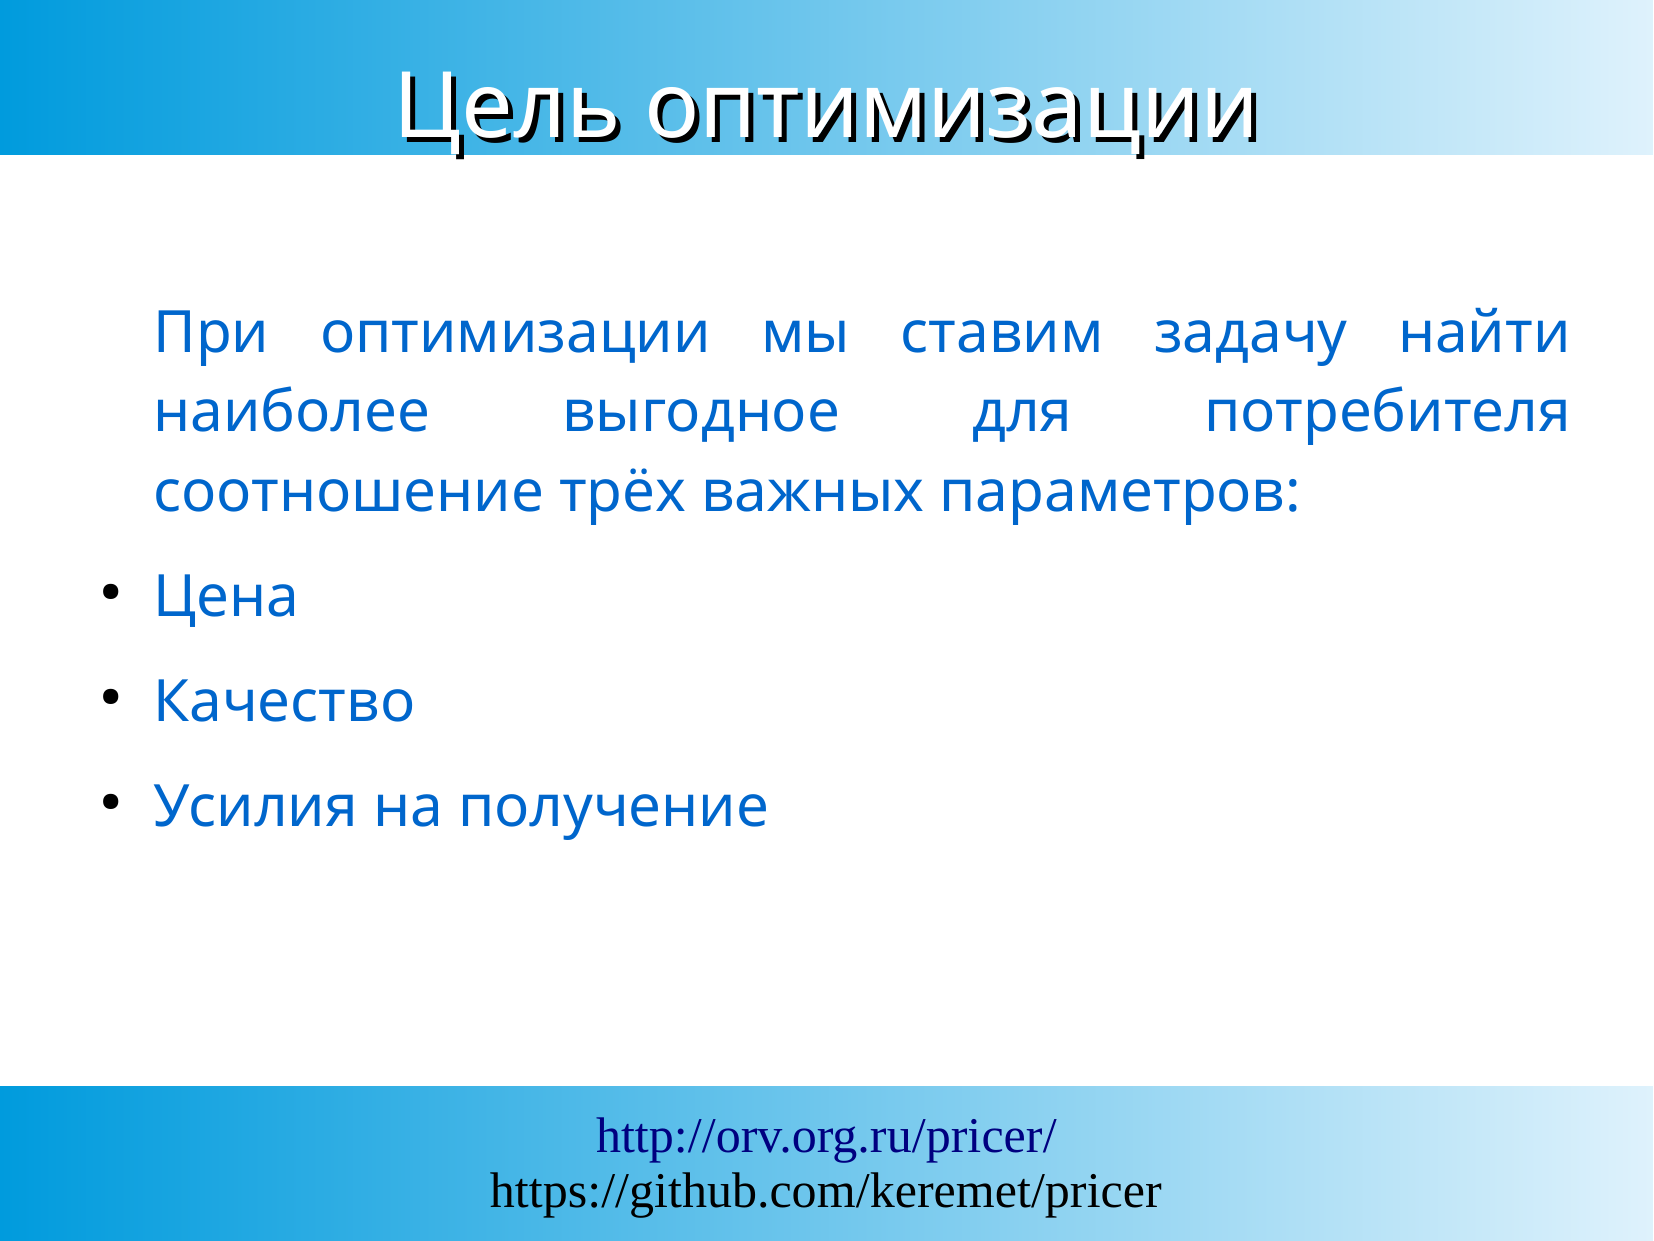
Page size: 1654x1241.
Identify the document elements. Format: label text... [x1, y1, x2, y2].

title Цель оптимизации [82, 0, 1571, 205]
list При оптимизации мы ставим задачу найти наиболее выгодное для потребителя соотношение трёх важных параметров: Цена Качество Усилия на получение [82, 290, 1571, 1010]
